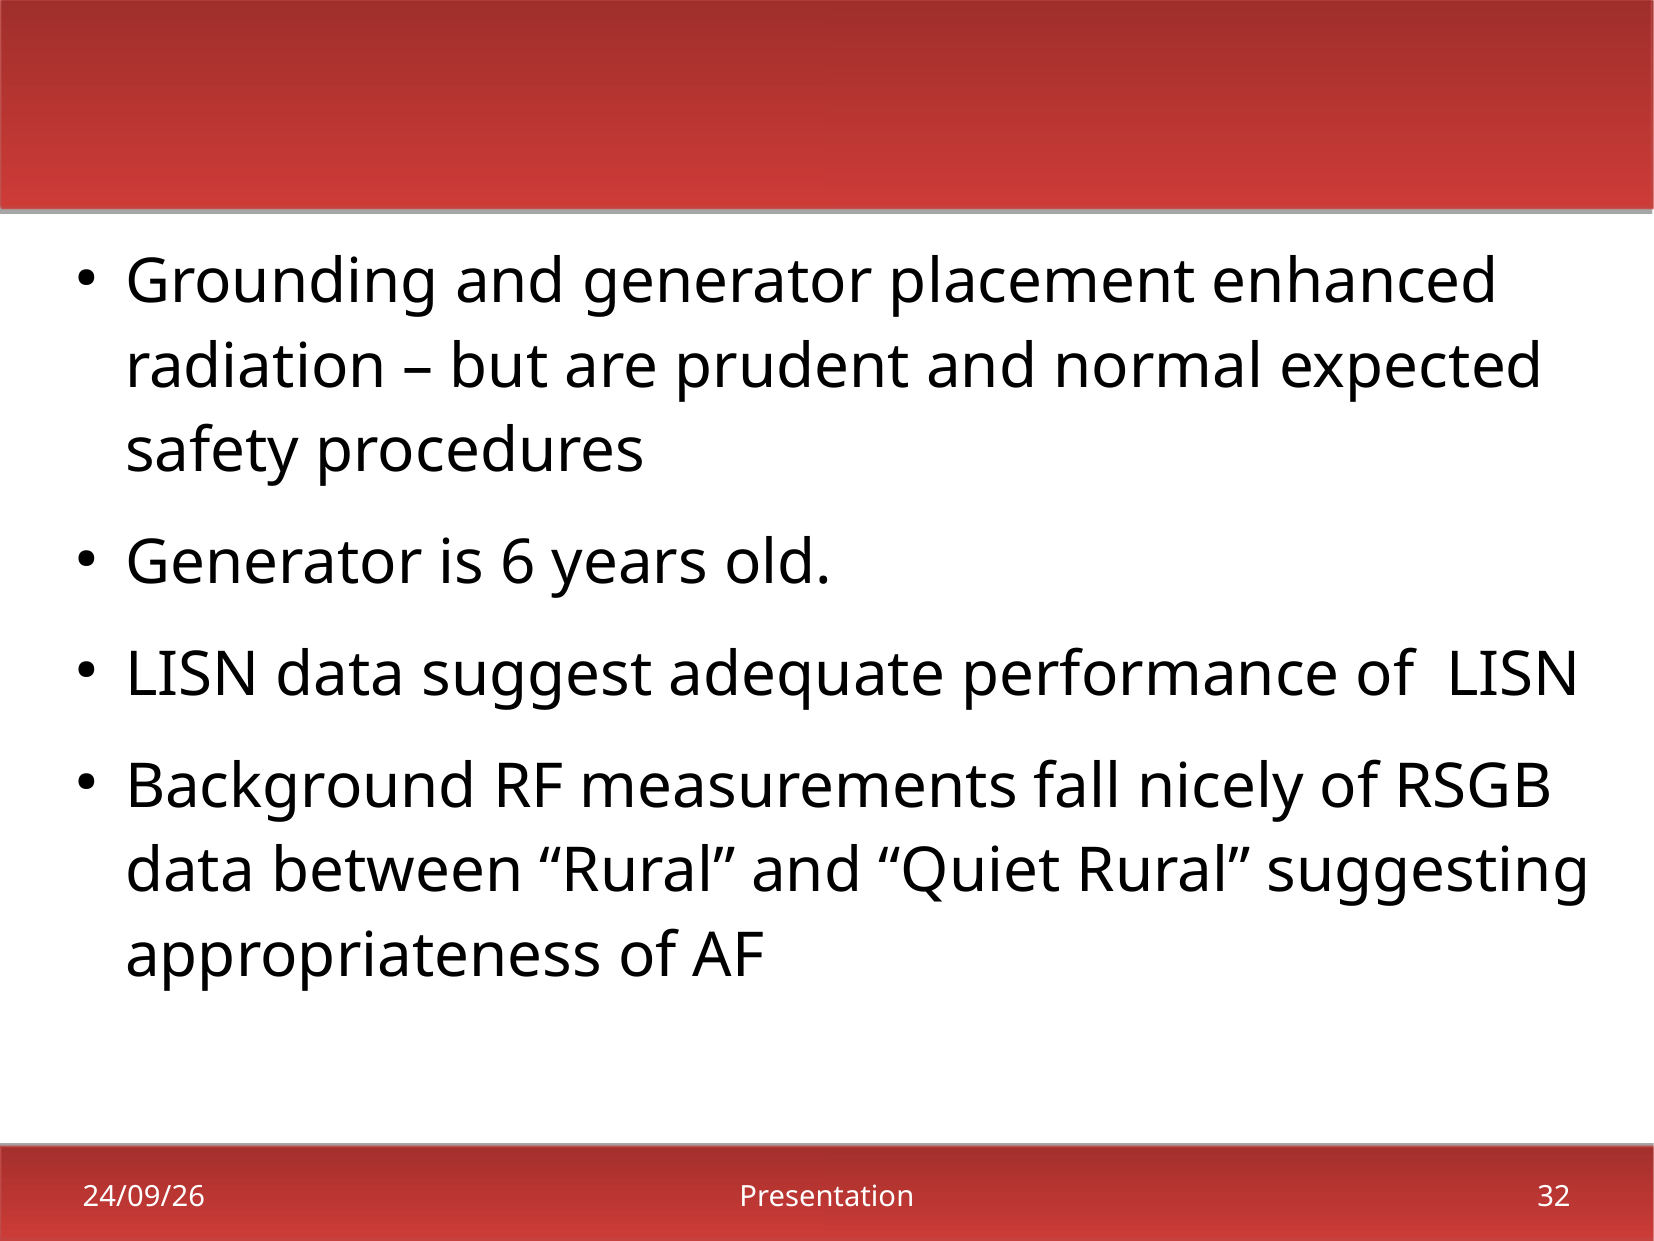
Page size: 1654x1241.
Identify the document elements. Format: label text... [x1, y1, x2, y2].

list Grounding and generator placement enhanced radiation – but are prudent and normal expected safety procedures Generator is 6 years old. LISN data suggest adequate performance of LISN Background RF measurements fall nicely of RSGB data between “Rural” and “Quiet Rural” suggesting appropriateness of AF [59, 236, 1595, 1055]
picture [0, 1143, 1654, 1241]
picture [0, 0, 1654, 214]
